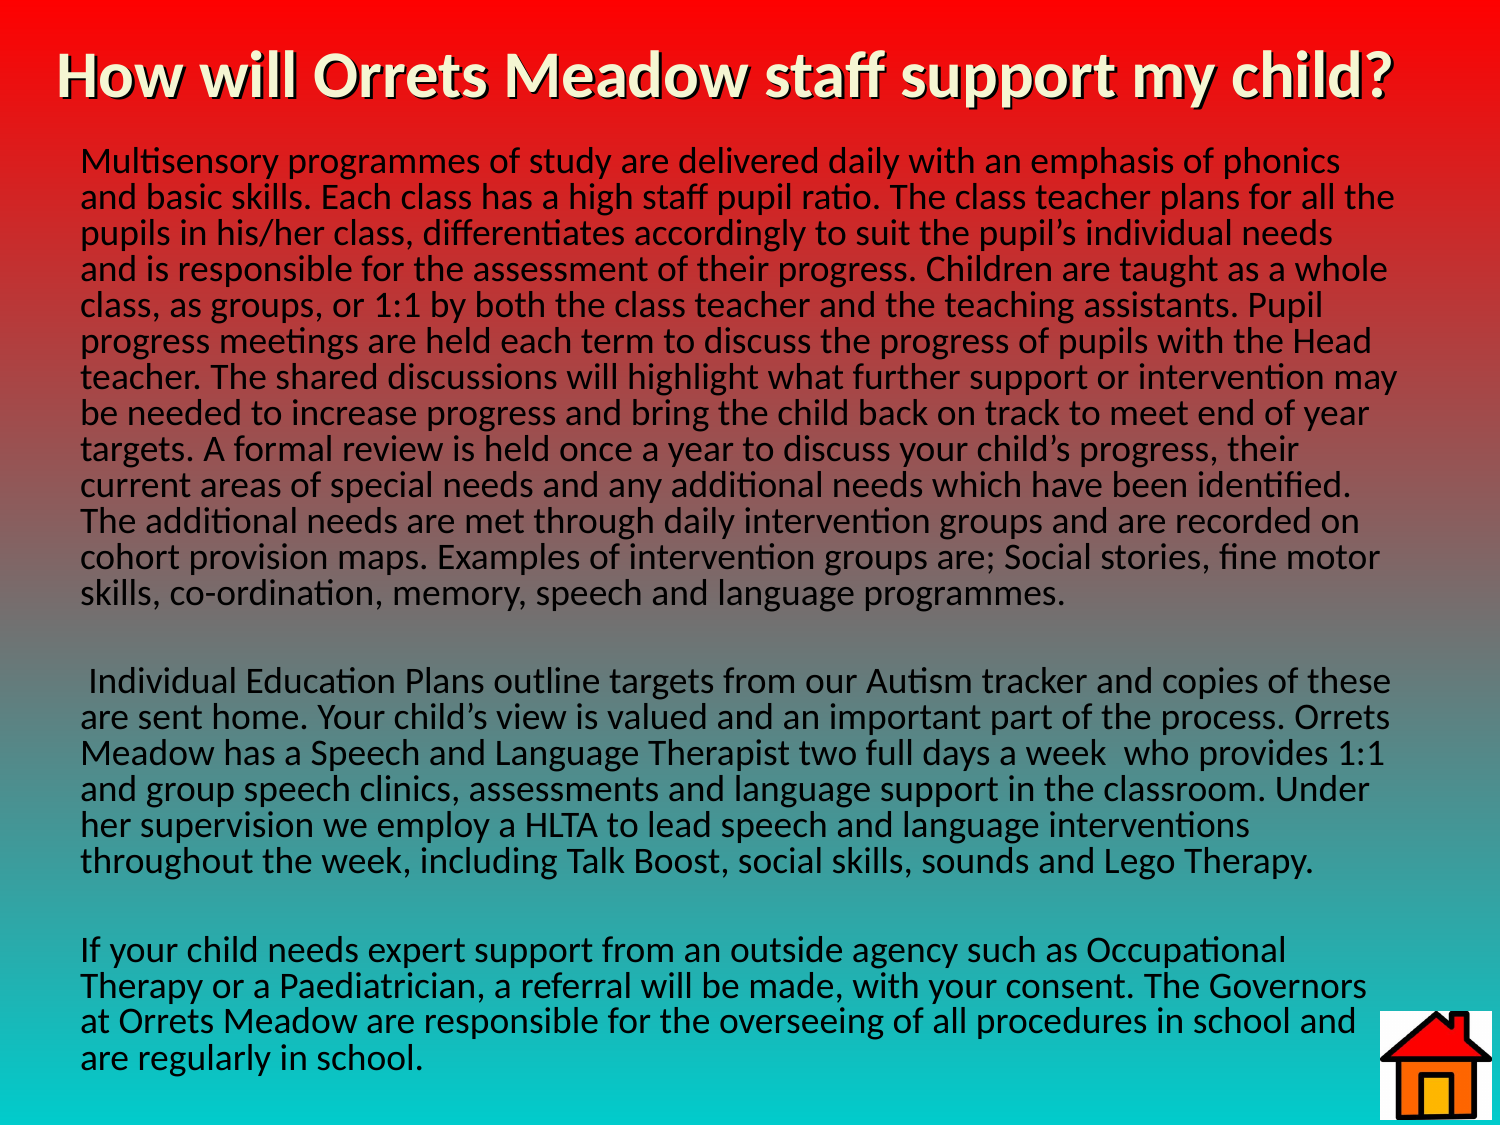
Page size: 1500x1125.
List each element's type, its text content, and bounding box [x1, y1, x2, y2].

list Multisensory programmes of study are delivered daily with an emphasis of phonics and basic skills. Each class has a high staff pupil ratio. The class teacher plans for all the pupils in his/her class, differentiates accordingly to suit the pupil’s individual needs and is responsible for the assessment of their progress. Children are taught as a whole class, as groups, or 1:1 by both the class teacher and the teaching assistants. Pupil progress meetings are held each term to discuss the progress of pupils with the Head teacher. The shared discussions will highlight what further support or intervention may be needed to increase progress and bring the child back on track to meet end of year targets. A formal review is held once a year to discuss your child’s progress, their current areas of special needs and any additional needs which have been identified. The additional needs are met through daily intervention groups and are recorded on cohort provision maps. Examples of intervention groups are; Social stories, fine motor skills, co-ordination, memory, speech and language programmes. Individual Education Plans outline targets from our Autism tracker and copies of these are sent home. Your child’s view is valued and an important part of the process. Orrets Meadow has a Speech and Language Therapist two full days a week who provides 1:1 and group speech clinics, assessments and language support in the classroom. Under her supervision we employ a HLTA to lead speech and language interventions throughout the week, including Talk Boost, social skills, sounds and Lego Therapy. If your child needs expert support from an outside agency such as Occupational Therapy or a Paediatrician, a referral will be made, with your consent. The Governors at Orrets Meadow are responsible for the overseeing of all procedures in school and are regularly in school. [64, 137, 1415, 1095]
title How will Orrets Meadow staff support my child? [0, 0, 1453, 141]
picture [1380, 1011, 1492, 1120]
